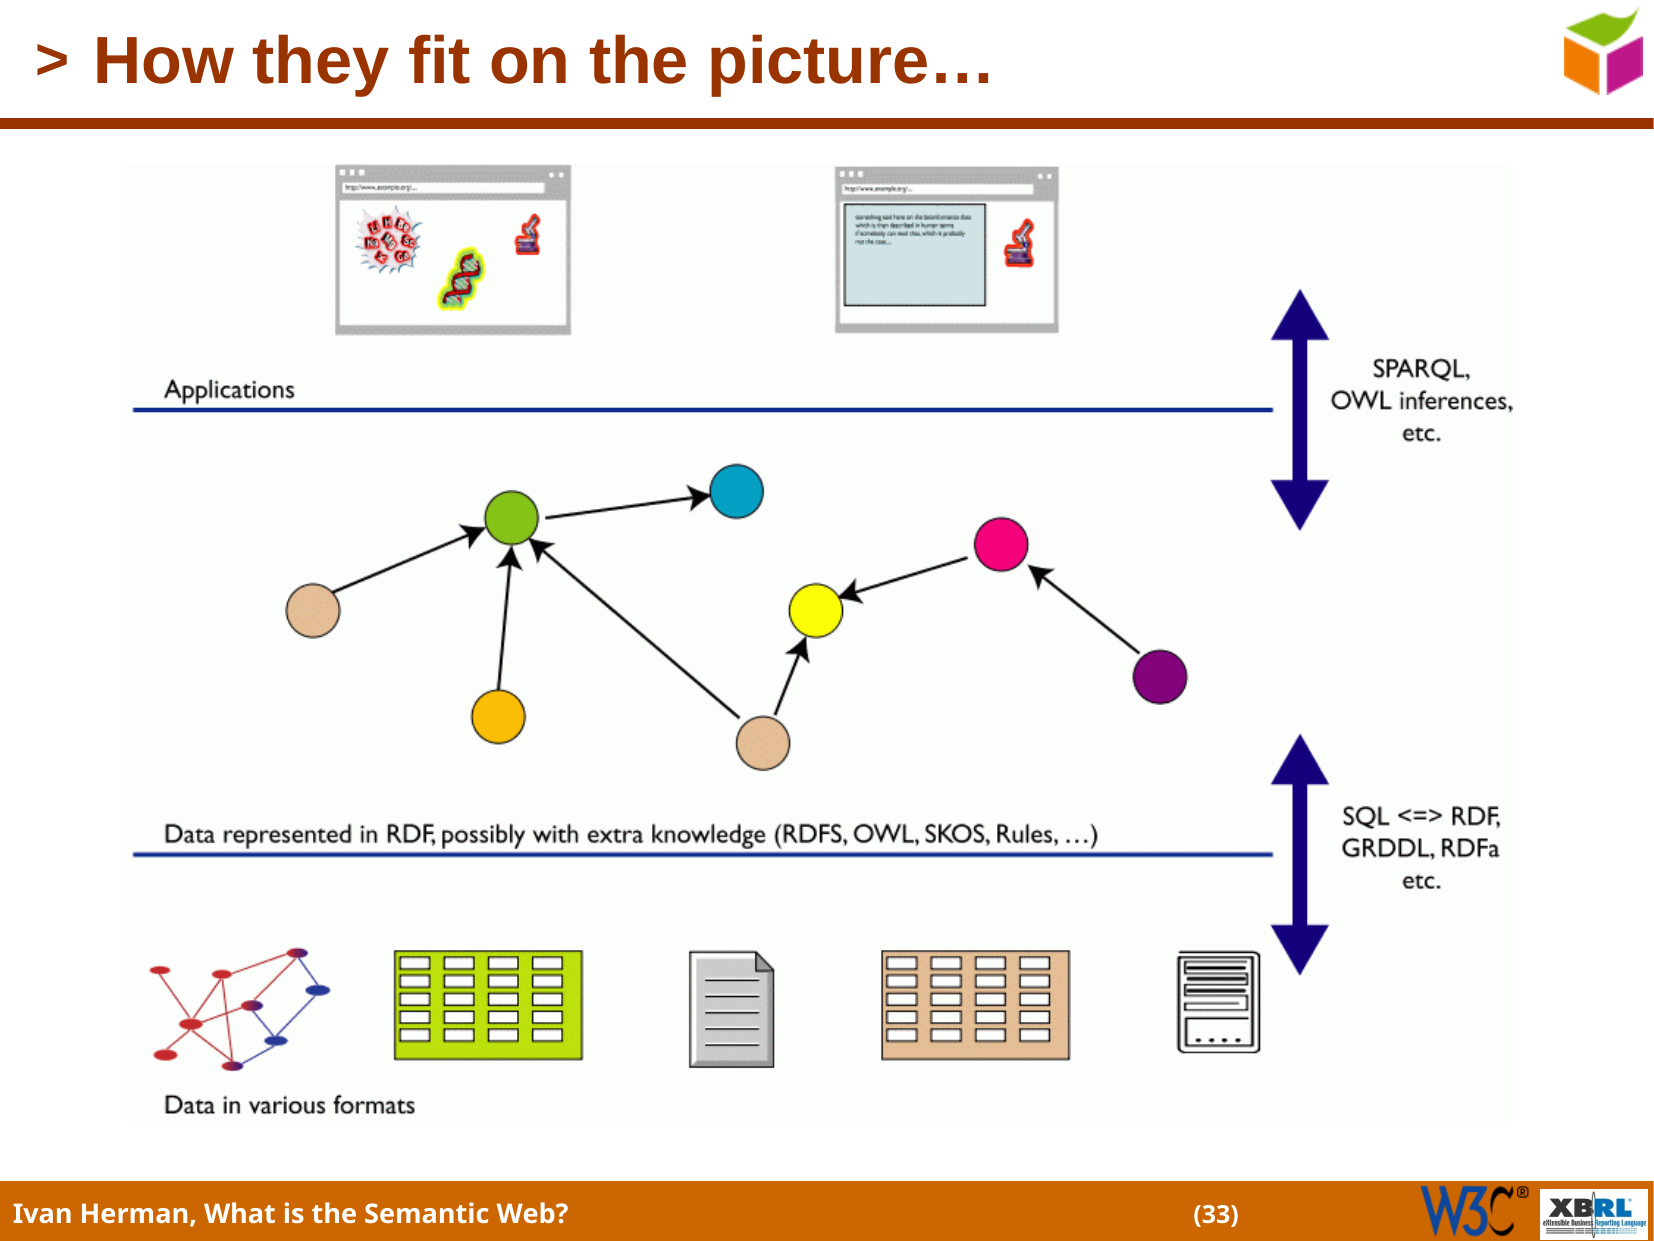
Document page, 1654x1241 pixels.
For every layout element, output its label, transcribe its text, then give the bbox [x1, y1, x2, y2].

picture [124, 164, 1513, 1121]
picture [1417, 1183, 1533, 1240]
picture [1564, 5, 1643, 95]
picture [1540, 1189, 1648, 1240]
title How they fit on the picture… [93, 0, 1493, 119]
